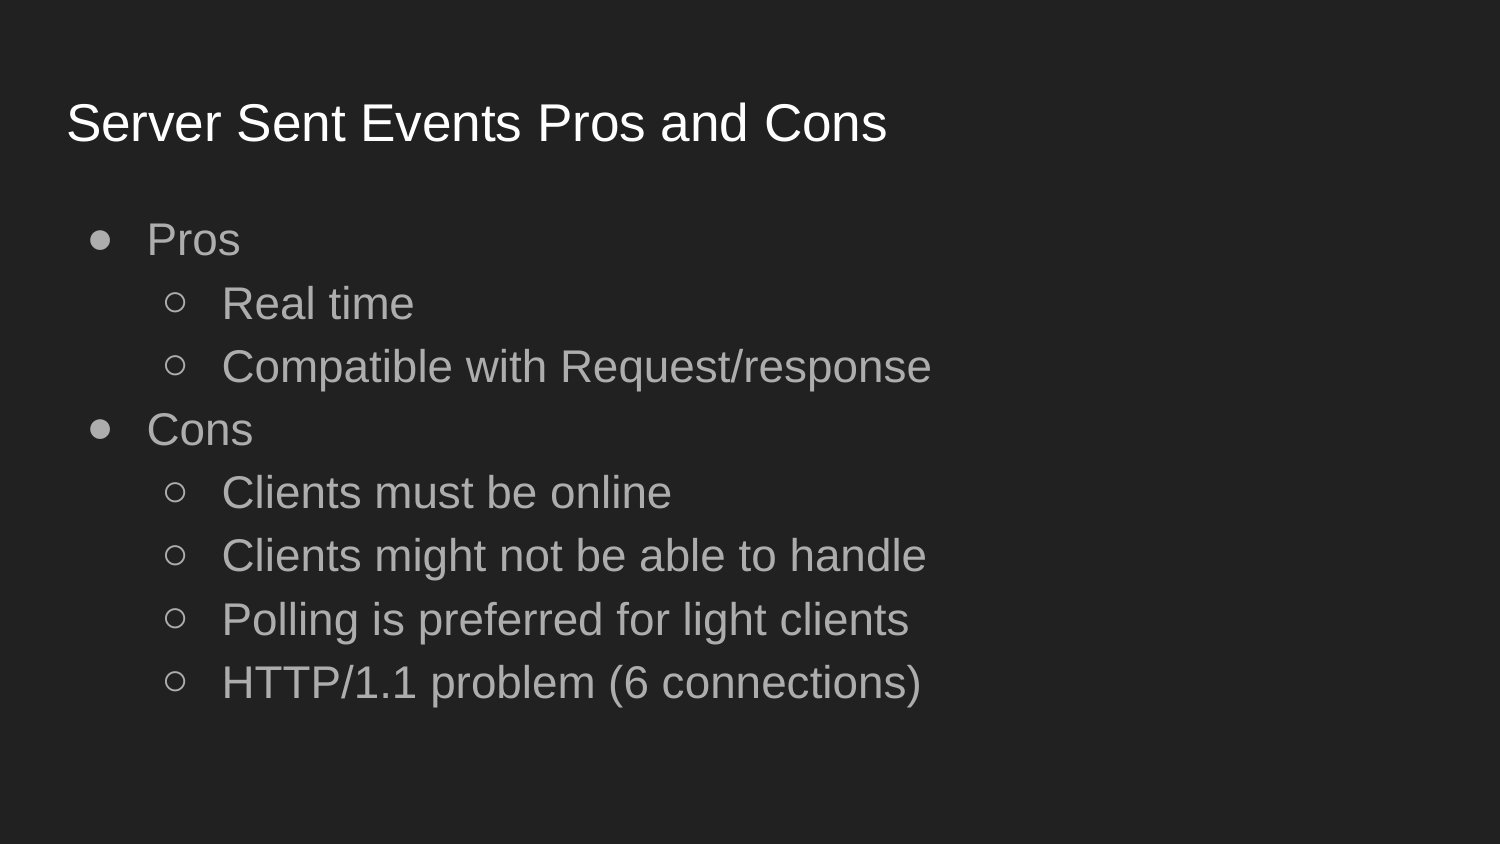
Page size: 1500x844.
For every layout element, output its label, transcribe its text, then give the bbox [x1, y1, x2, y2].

title Server Sent Events Pros and Cons [51, 72, 1449, 167]
list Pros Real time Compatible with Request/response Cons Clients must be online Clients might not be able to handle Polling is preferred for light clients HTTP/1.1 problem (6 connections) [56, 186, 1248, 732]
